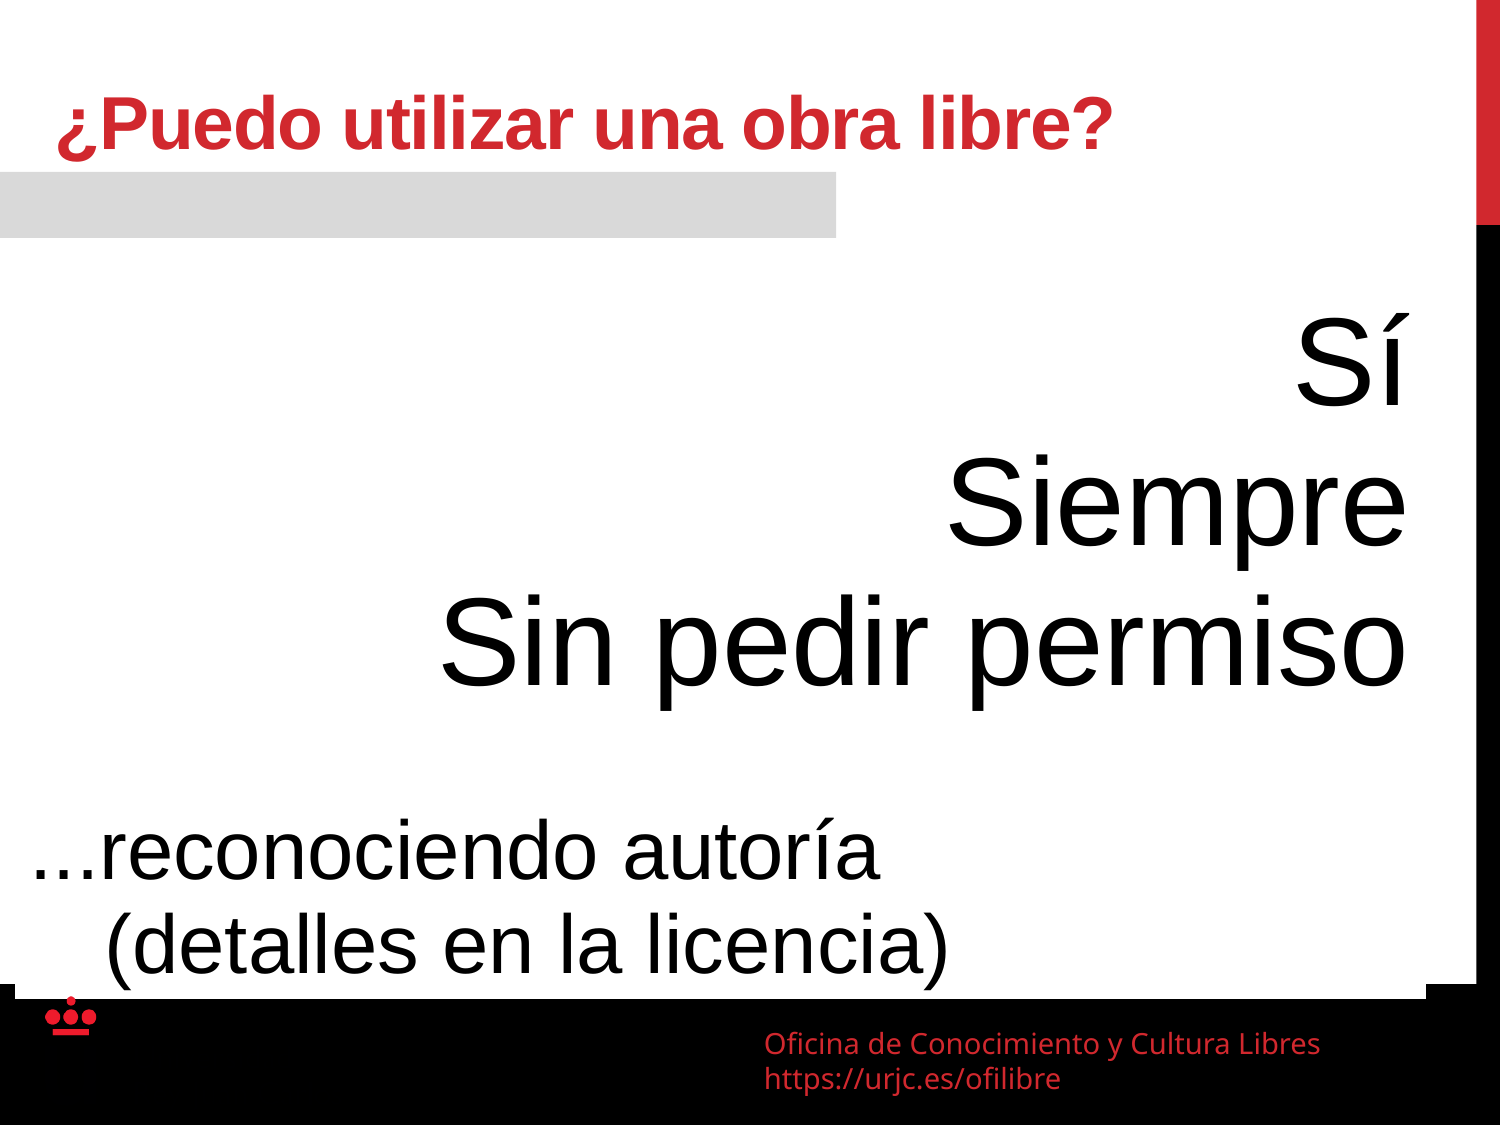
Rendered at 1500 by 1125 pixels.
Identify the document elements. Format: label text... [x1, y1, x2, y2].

title [75, 172, 1026, 250]
text_box Sí Siempre Sin pedir permiso ...reconociendo autoría (detalles en la licencia) [15, 285, 1426, 999]
text_box ¿Puedo utilizar una obra libre? [39, 24, 1366, 172]
text_box [0, 171, 837, 238]
text_box [0, 984, 1500, 1125]
picture [45, 996, 341, 1111]
text_box Oficina de Conocimiento y Cultura Libres https://urjc.es/ofilibre [748, 1017, 1500, 1125]
